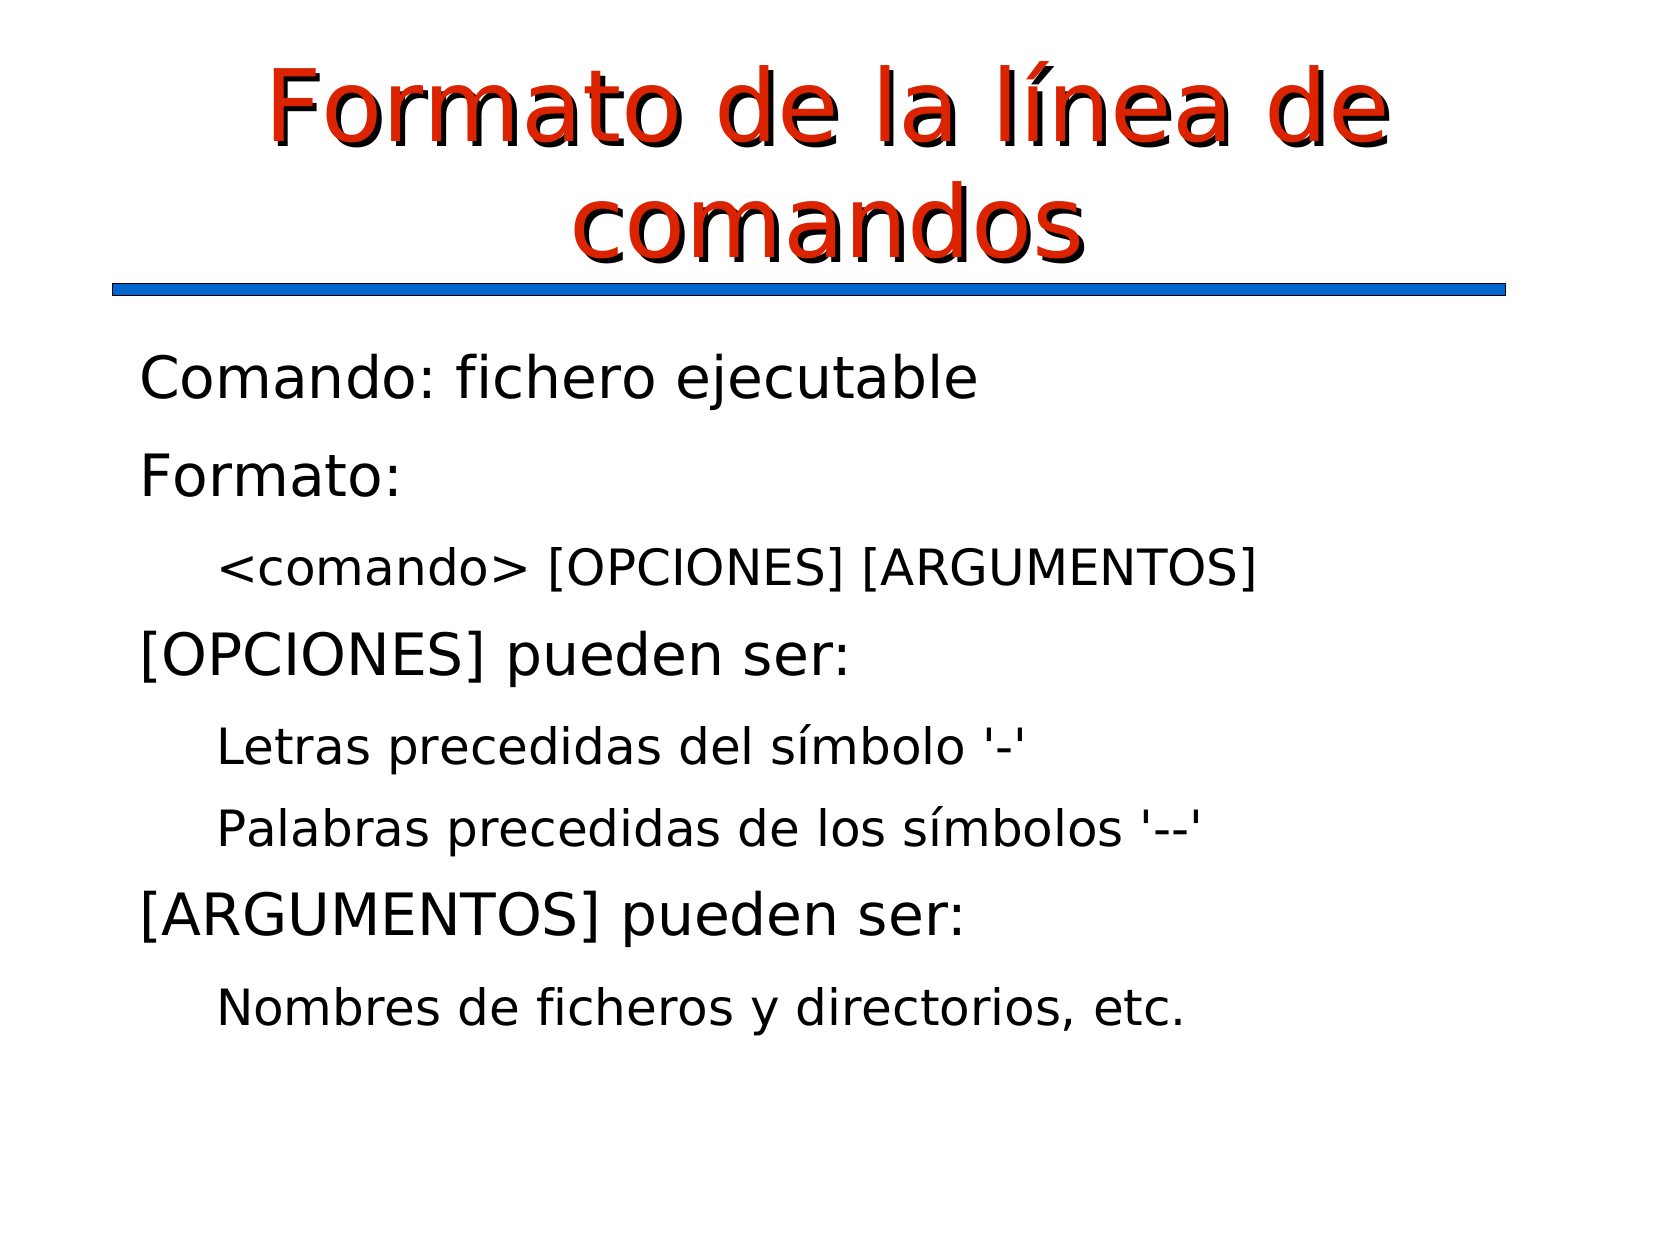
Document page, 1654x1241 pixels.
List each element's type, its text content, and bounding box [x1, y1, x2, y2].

title Formato de la línea de comandos [121, 48, 1534, 282]
list Comando: fichero ejecutable Formato: <comando> [OPCIONES] [ARGUMENTOS] [OPCIONES] pueden ser: Letras precedidas del símbolo '-' Palabras precedidas de los símbolos '--' [ARGUMENTOS] pueden ser: Nombres de ficheros y directorios, etc. [121, 344, 1534, 1127]
